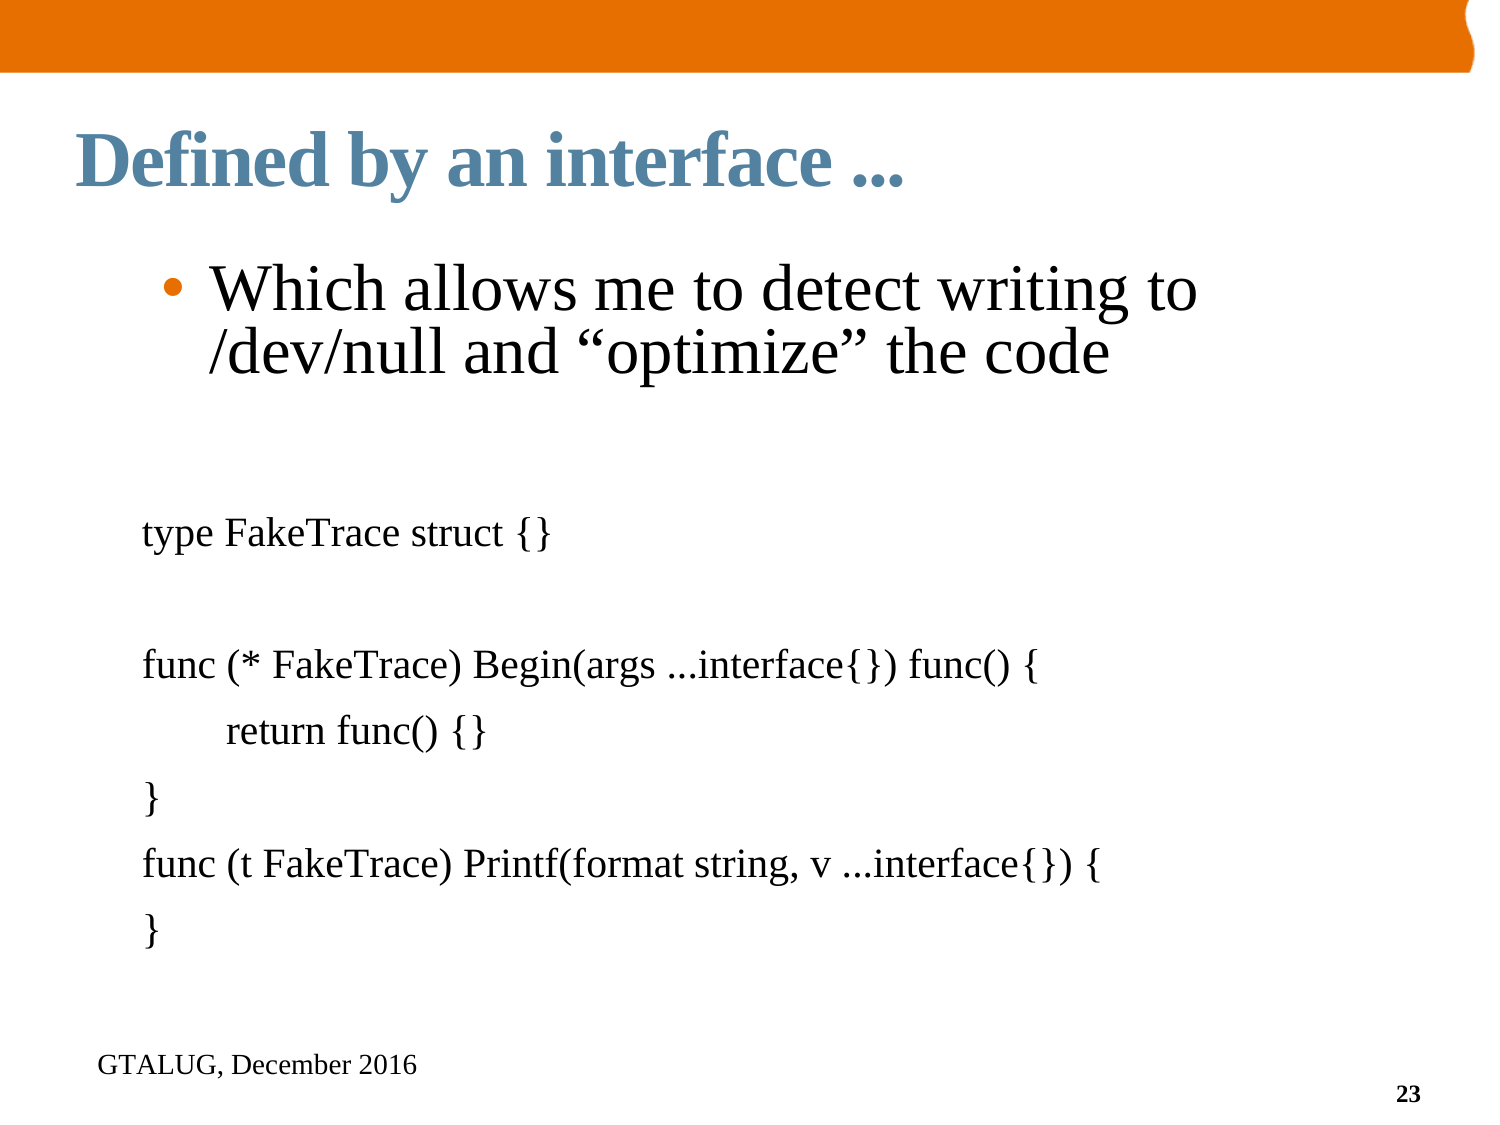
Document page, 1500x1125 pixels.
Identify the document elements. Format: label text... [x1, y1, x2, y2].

list Which allows me to detect writing to /dev/null and “optimize” the code type FakeTrace struct {} func (* FakeTrace) Begin(args ...interface{}) func() { return func() {} } func (t FakeTrace) Printf(format string, v ...interface{}) { } [67, 260, 1405, 1020]
title Defined by an interface ... [75, 122, 1438, 228]
picture [0, 0, 1500, 75]
